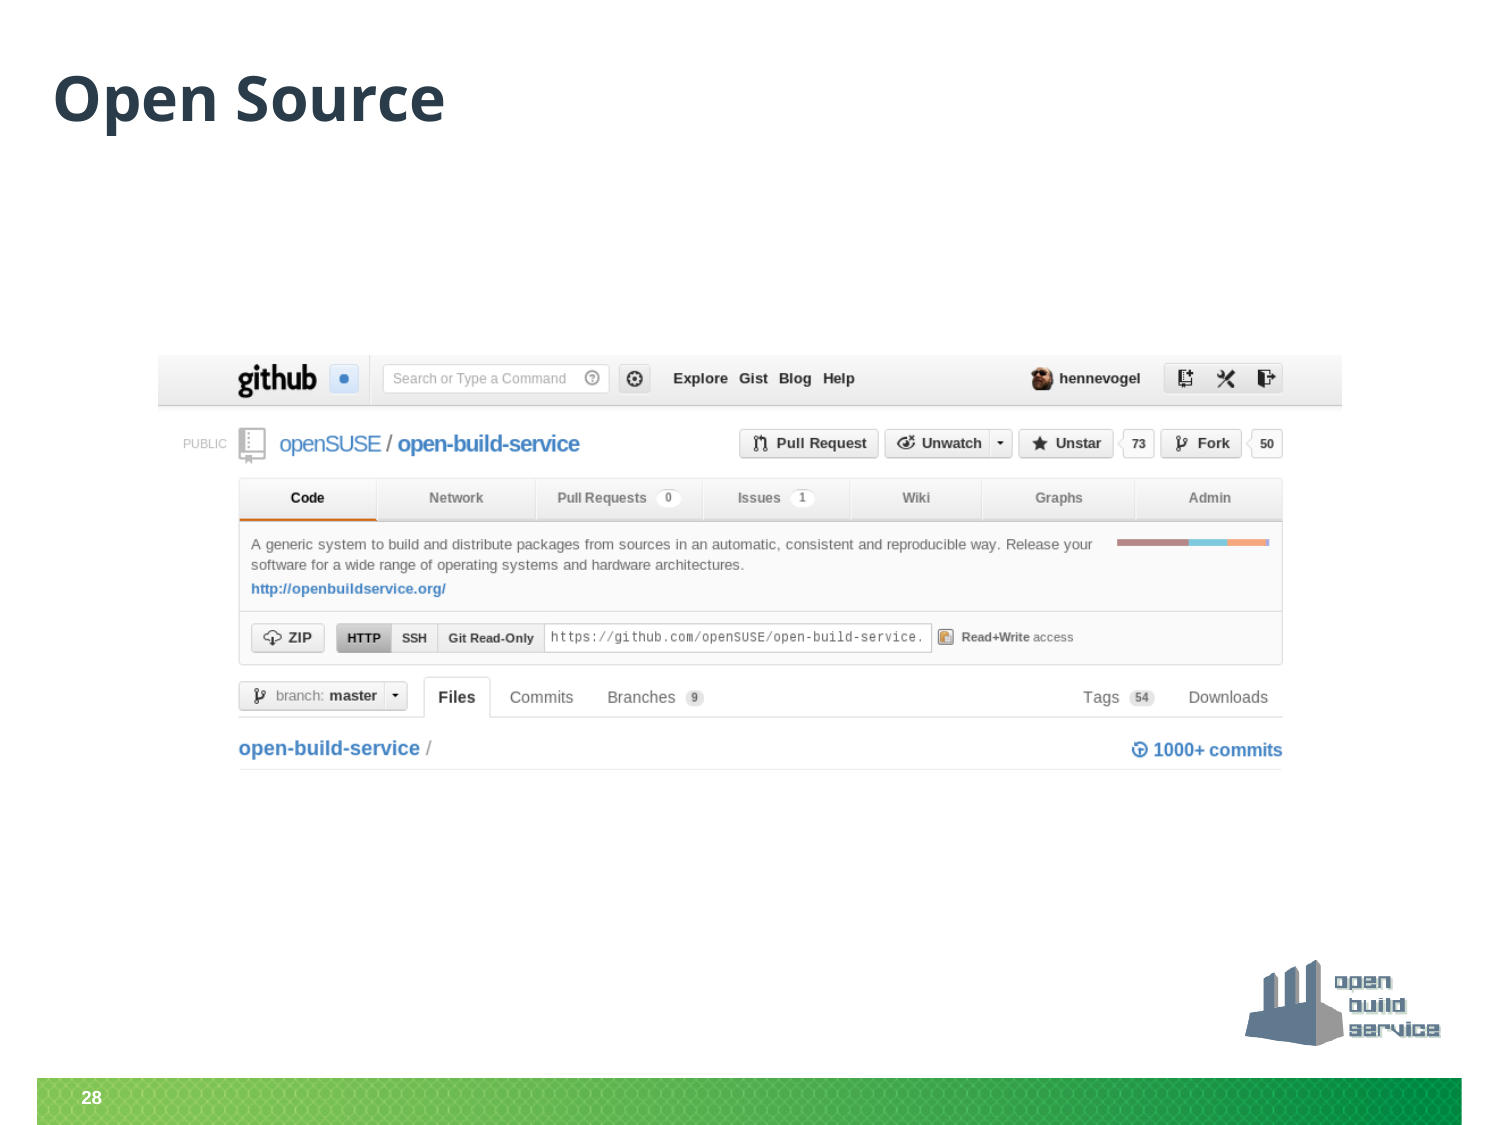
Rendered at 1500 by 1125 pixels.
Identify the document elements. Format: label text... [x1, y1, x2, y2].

picture [37, 1078, 1462, 1125]
title Open Source [37, 51, 1388, 209]
picture [158, 355, 1342, 770]
picture [1245, 960, 1441, 1046]
